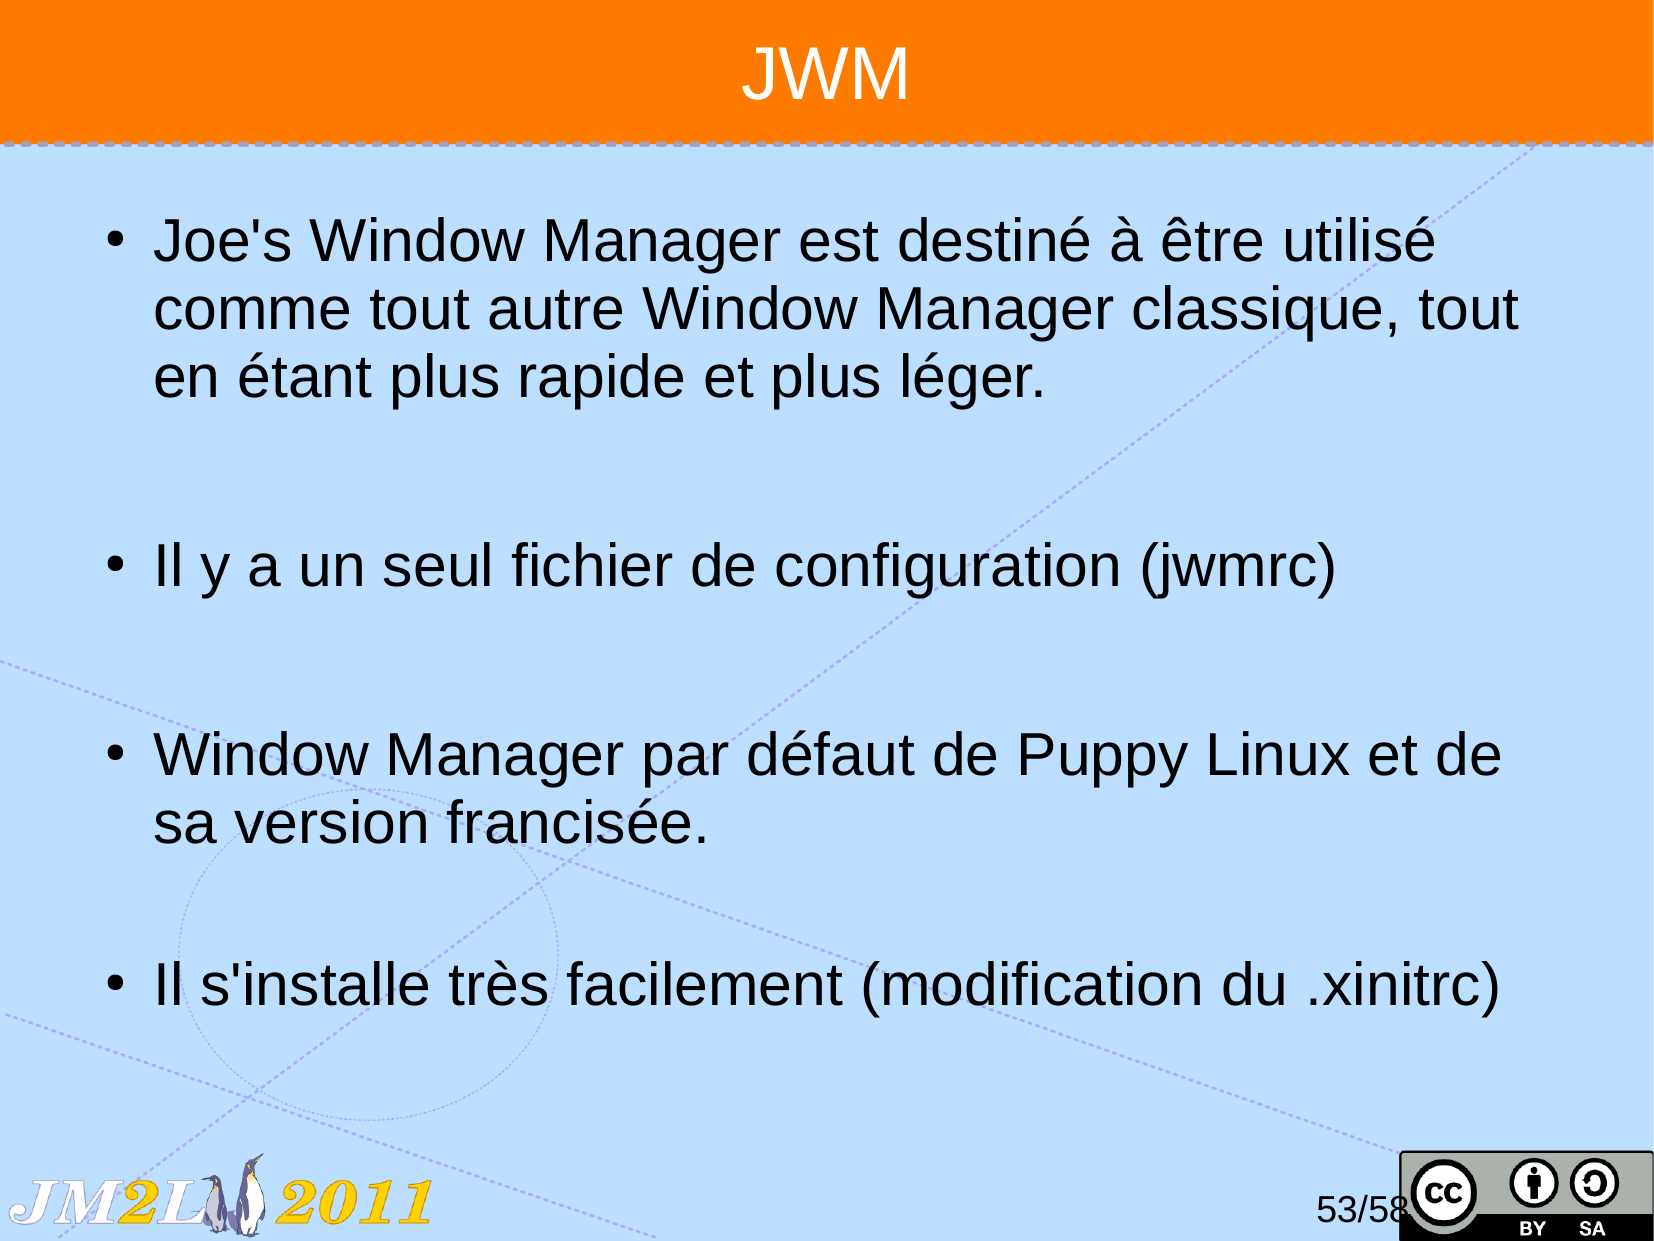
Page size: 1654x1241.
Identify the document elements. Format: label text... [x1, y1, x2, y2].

picture [0, 0, 1654, 1241]
list Joe's Window Manager est destiné à être utilisé comme tout autre Window Manager classique, tout en étant plus rapide et plus léger. Il y a un seul fichier de configuration (jwmrc) Window Manager par défaut de Puppy Linux et de sa version francisée. Il s'installe très facilement (modification du .xinitrc) [88, 206, 1577, 1026]
title JWM [29, 0, 1625, 148]
